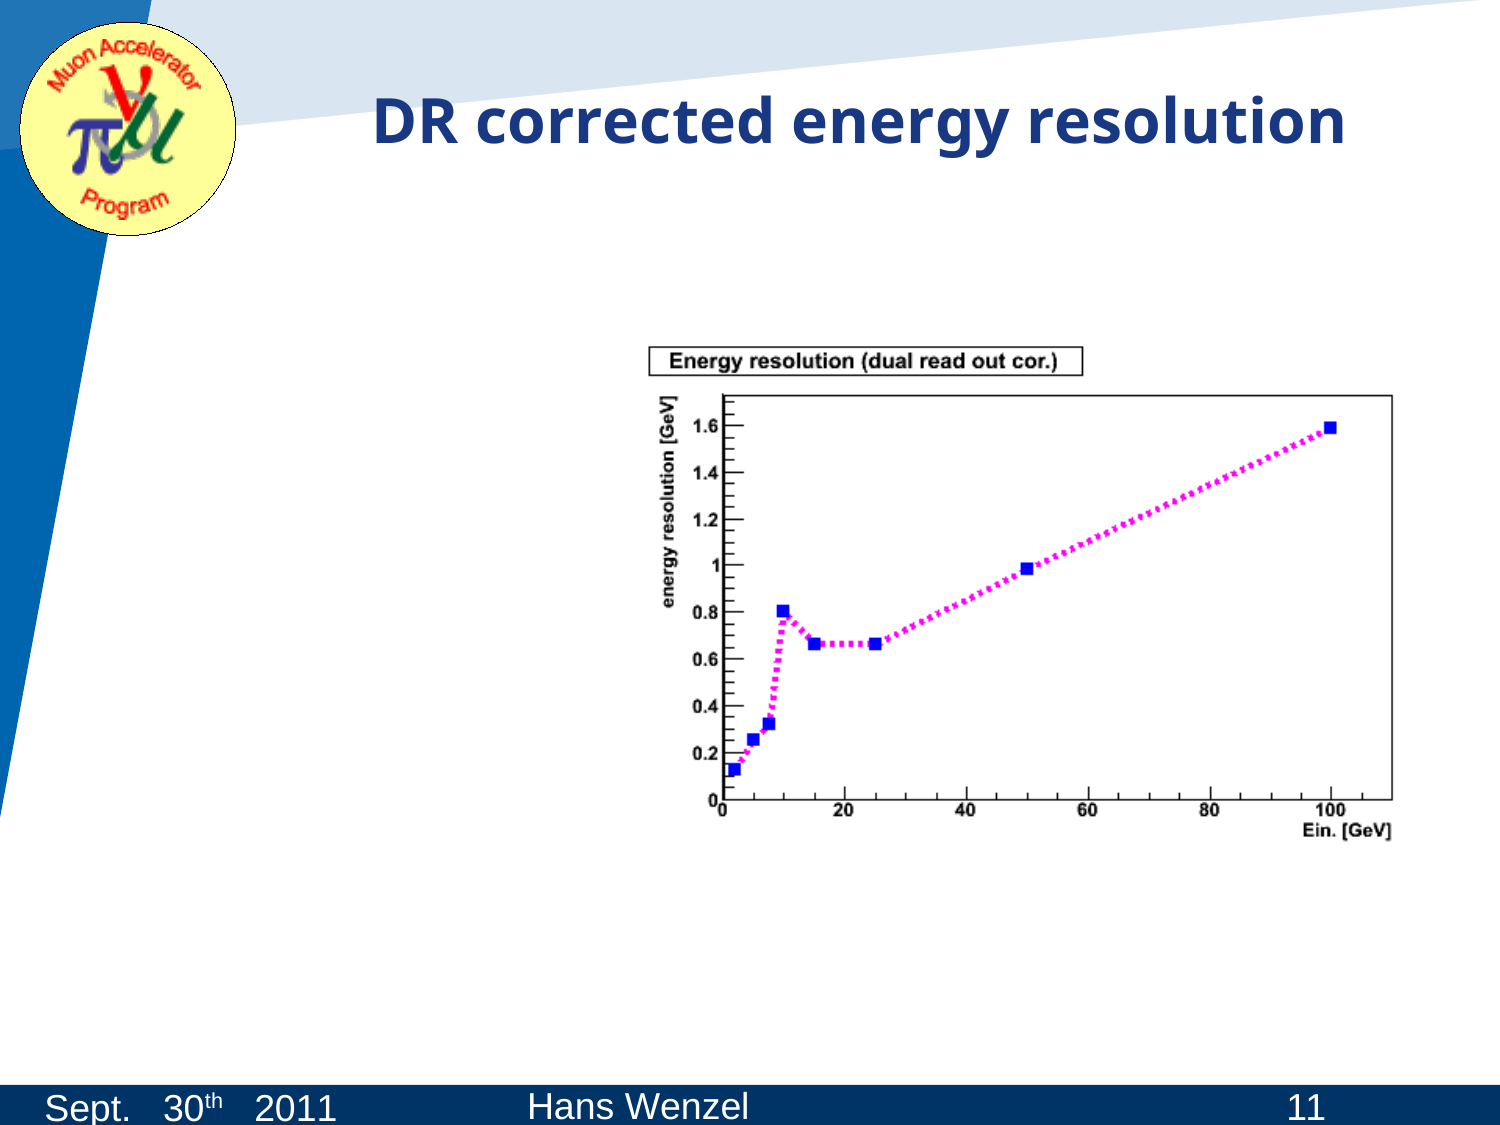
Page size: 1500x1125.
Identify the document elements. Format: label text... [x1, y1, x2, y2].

title DR corrected energy resolution [275, 43, 1443, 201]
picture [47, 39, 201, 220]
picture [641, 345, 1476, 851]
